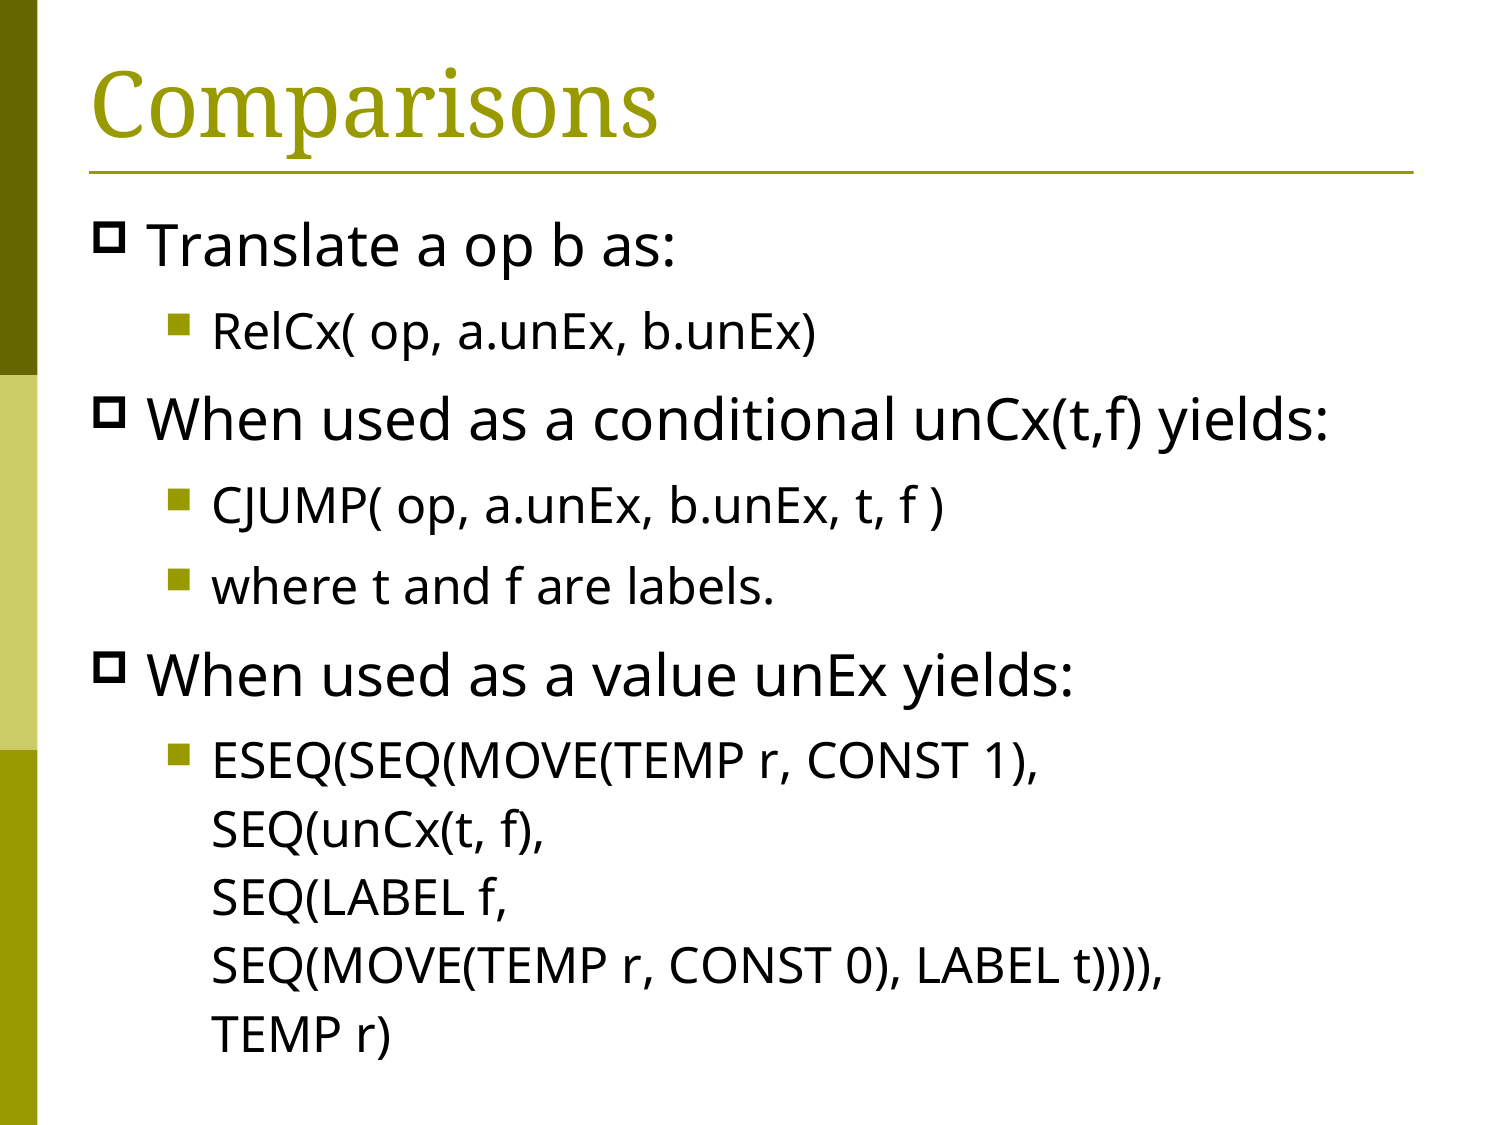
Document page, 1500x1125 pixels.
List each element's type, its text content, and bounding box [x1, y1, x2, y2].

list Translate a op b as: RelCx( op, a.unEx, b.unEx) When used as a conditional unCx(t,f) yields: CJUMP( op, a.unEx, b.unEx, t, f ) where t and f are labels. When used as a value unEx yields: ESEQ(SEQ(MOVE(TEMP r, CONST 1), SEQ(unCx(t, f), SEQ(LABEL f, SEQ(MOVE(TEMP r, CONST 0), LABEL t)))), TEMP r) [75, 196, 1426, 1028]
title Comparisons [75, 45, 1426, 173]
